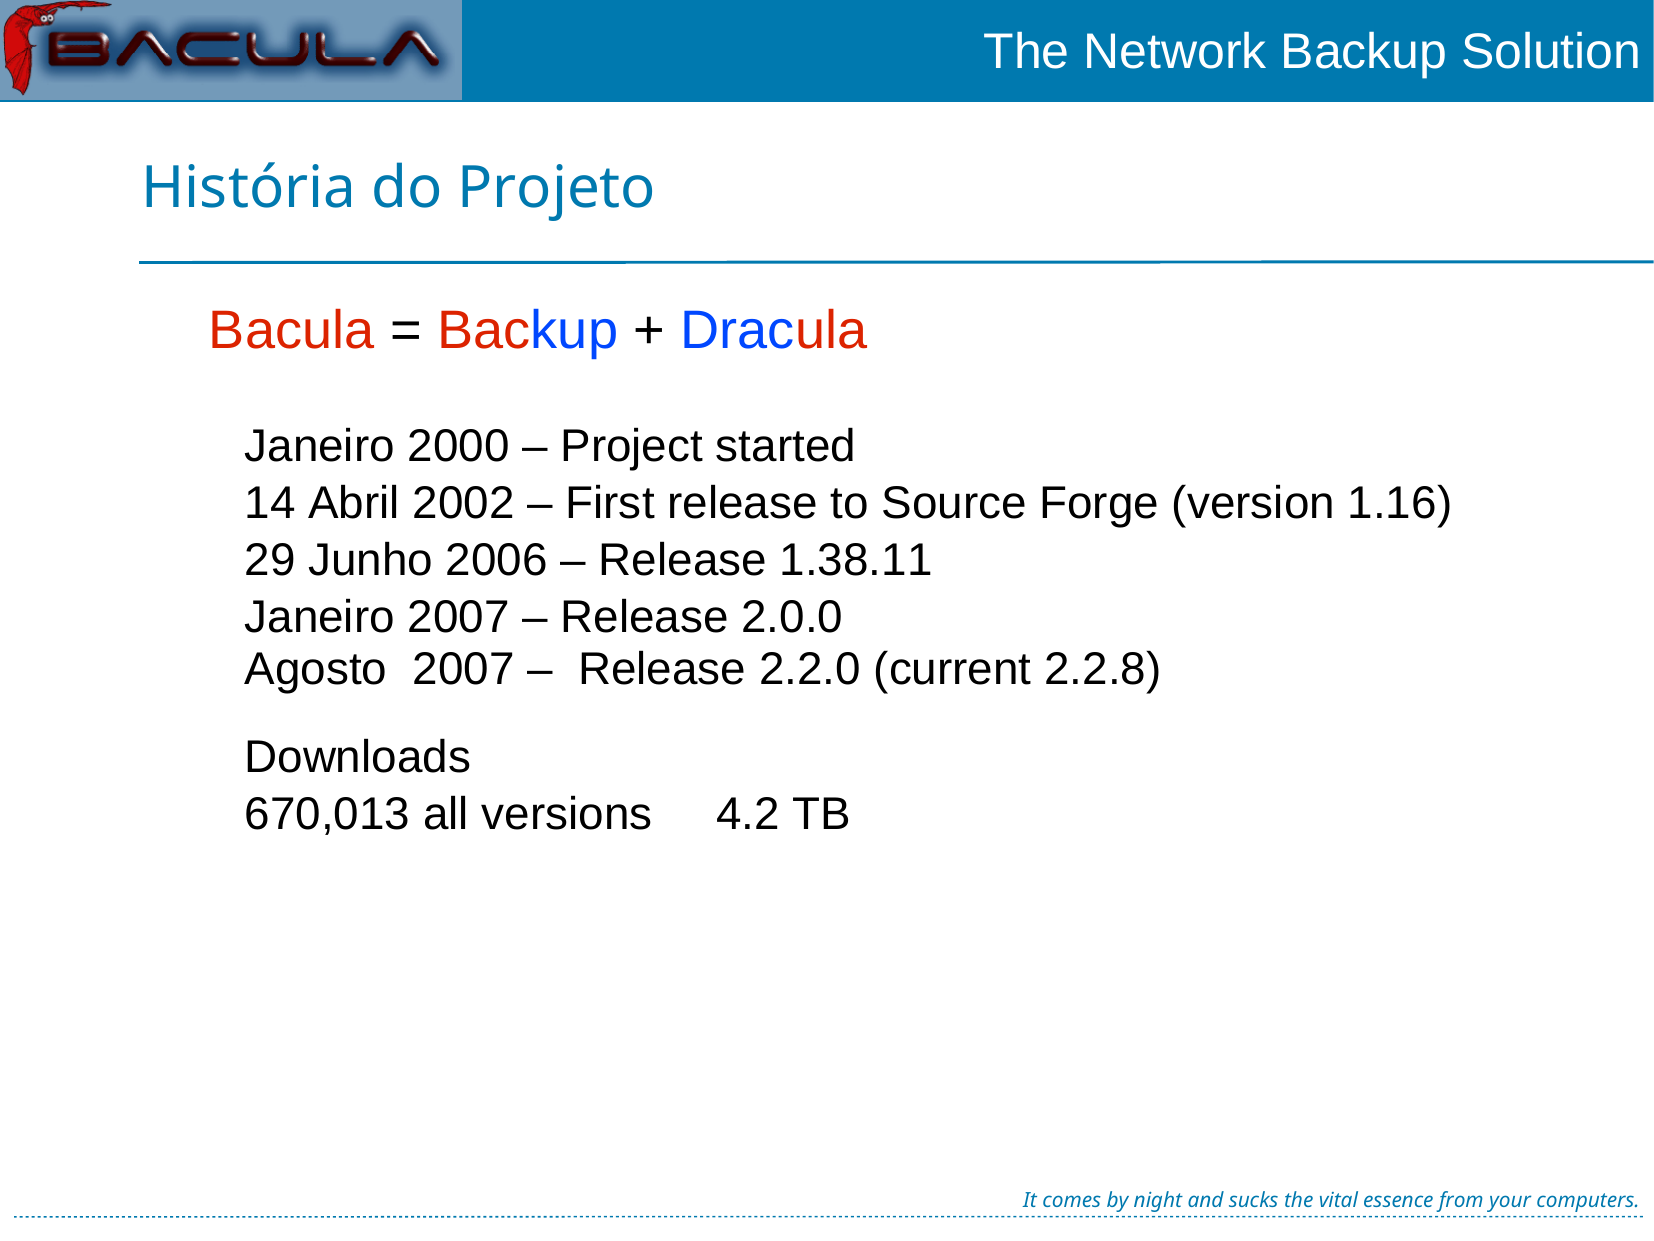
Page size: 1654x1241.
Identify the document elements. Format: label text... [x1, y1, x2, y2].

title História do Projeto [141, 112, 1501, 226]
list Bacula = Backup + Dracula Janeiro 2000 – Project started 14 Abril 2002 – First release to Source Forge (version 1.16) 29 Junho 2006 – Release 1.38.11 Janeiro 2007 – Release 2.0.0 Agosto 2007 – Release 2.2.0 (current 2.2.8) Downloads 670,013 all versions 4.2 TB [150, 300, 1543, 1126]
picture [0, 0, 461, 99]
